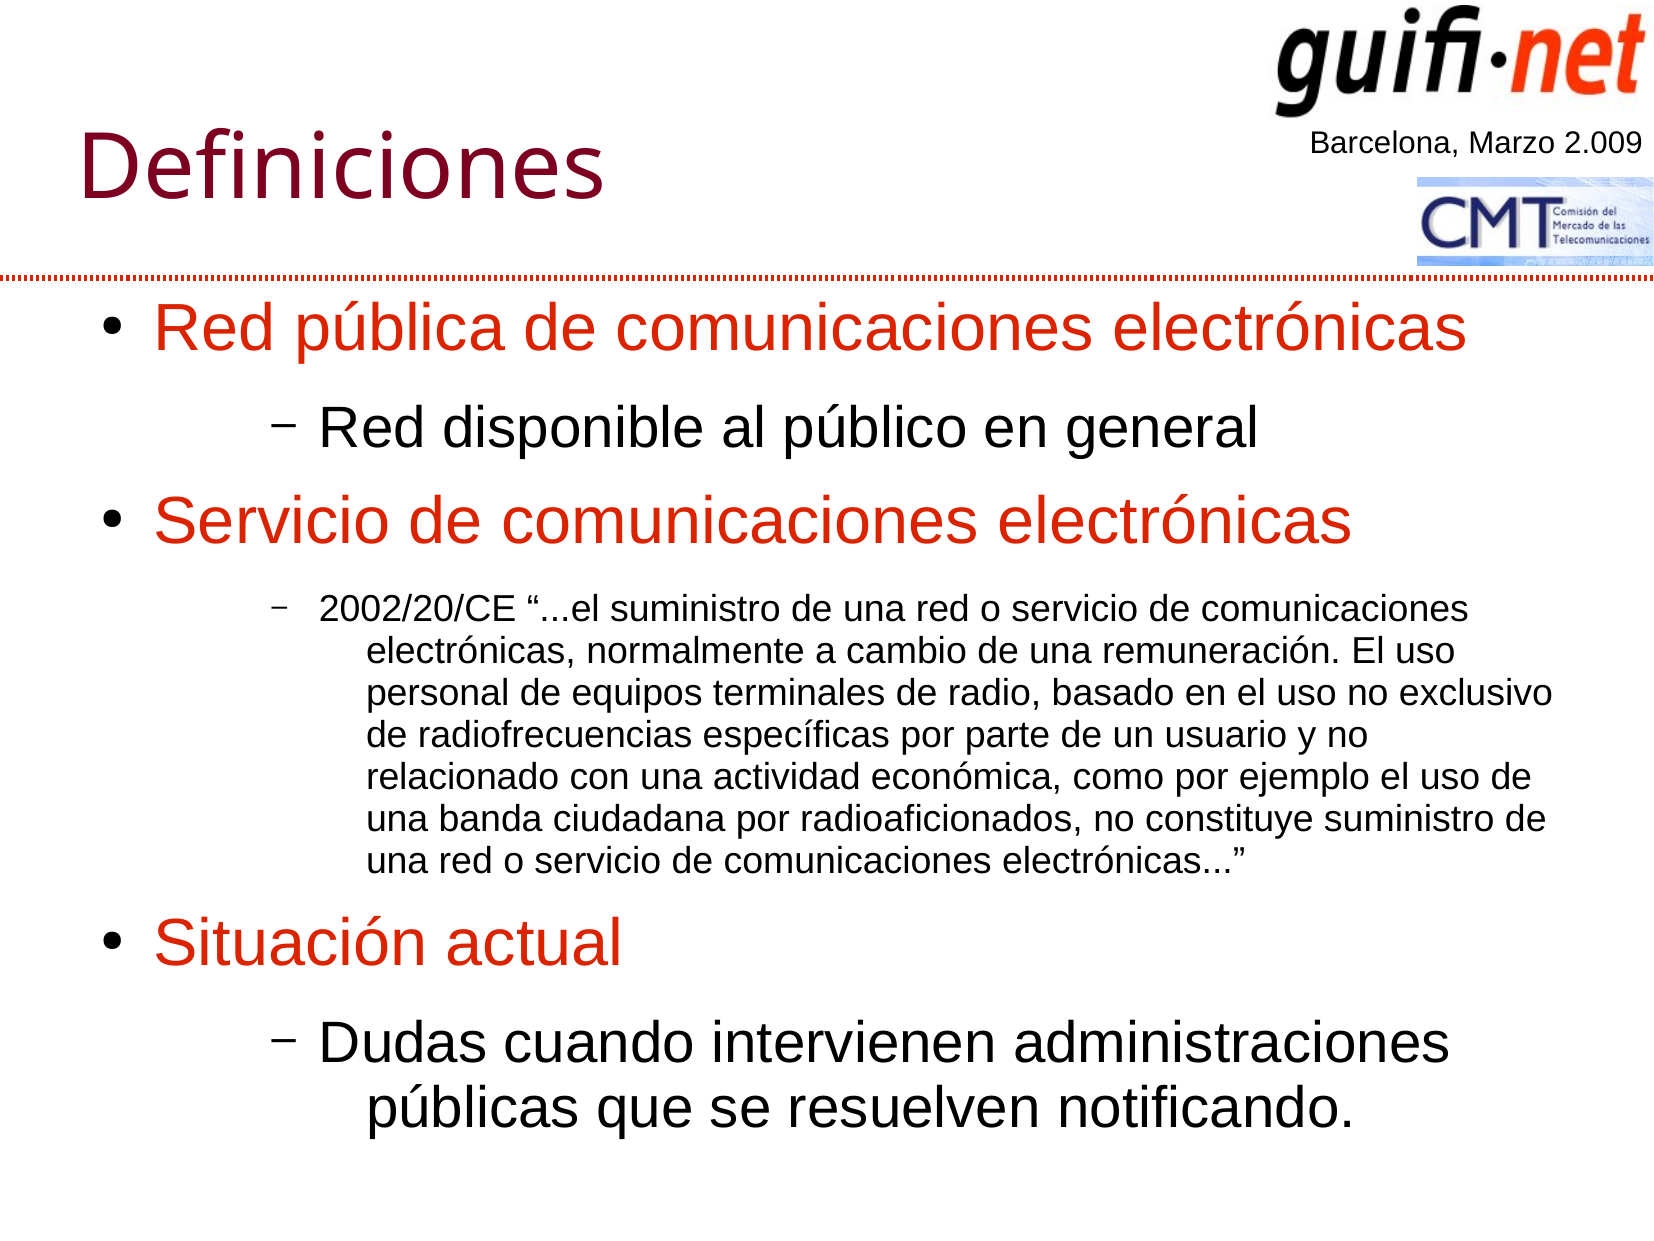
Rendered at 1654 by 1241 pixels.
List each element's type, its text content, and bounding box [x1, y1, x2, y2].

title Definiciones [76, 66, 1093, 259]
picture [1417, 177, 1654, 266]
list Red pública de comunicaciones electrónicas Red disponible al público en general Servicio de comunicaciones electrónicas 2002/20/CE “...el suministro de una red o servicio de comunicaciones electrónicas, normalmente a cambio de una remuneración. El uso personal de equipos terminales de radio, basado en el uso no exclusivo de radiofrecuencias específicas por parte de un usuario y no relacionado con una actividad económica, como por ejemplo el uso de una banda ciudadana por radioaficionados, no constituye suministro de una red o servicio de comunicaciones electrónicas...” Situación actual Dudas cuando intervienen administraciones públicas que se resuelven notificando. [82, 290, 1571, 1219]
picture [1269, 5, 1654, 119]
